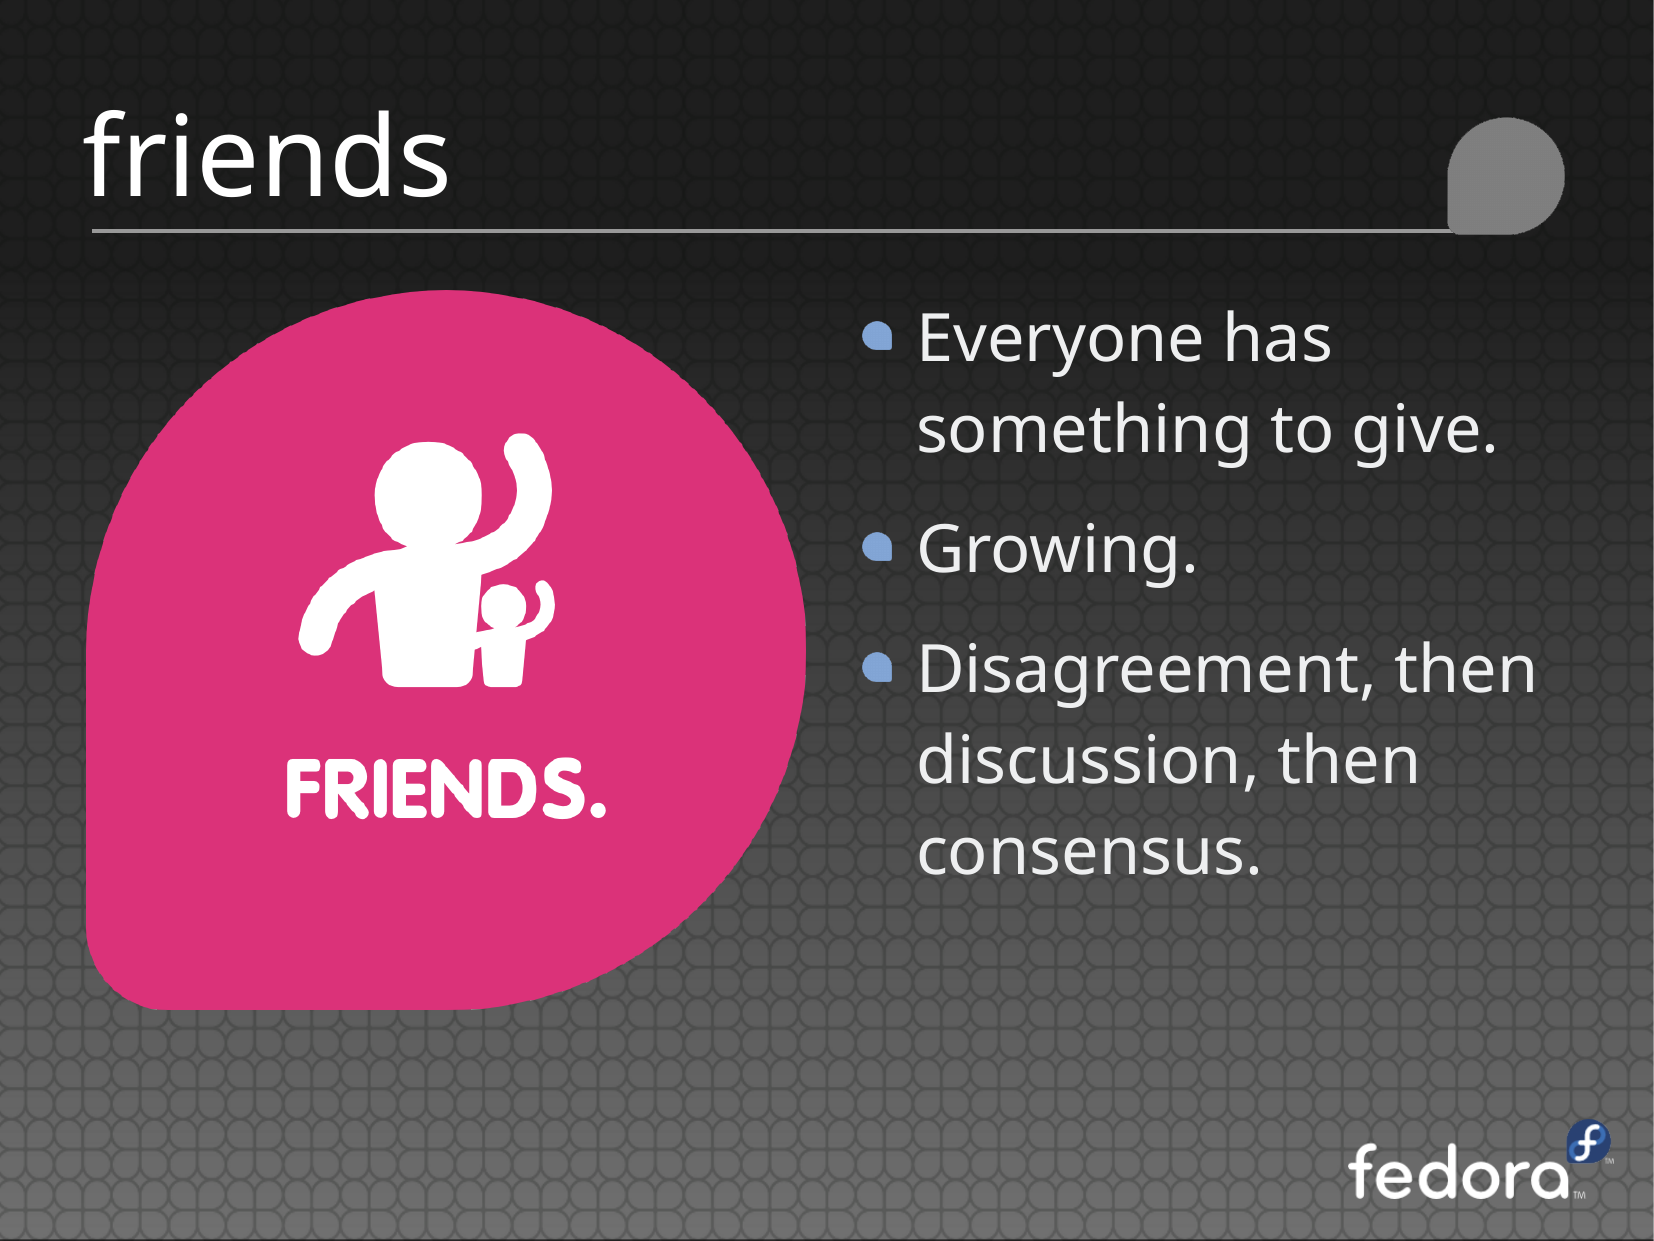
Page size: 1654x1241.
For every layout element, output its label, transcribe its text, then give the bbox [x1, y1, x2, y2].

list Everyone has something to give. Growing. Disagreement, then discussion, then consensus. [845, 290, 1572, 1094]
picture [0, 0, 1654, 1241]
title friends [82, 56, 1571, 250]
